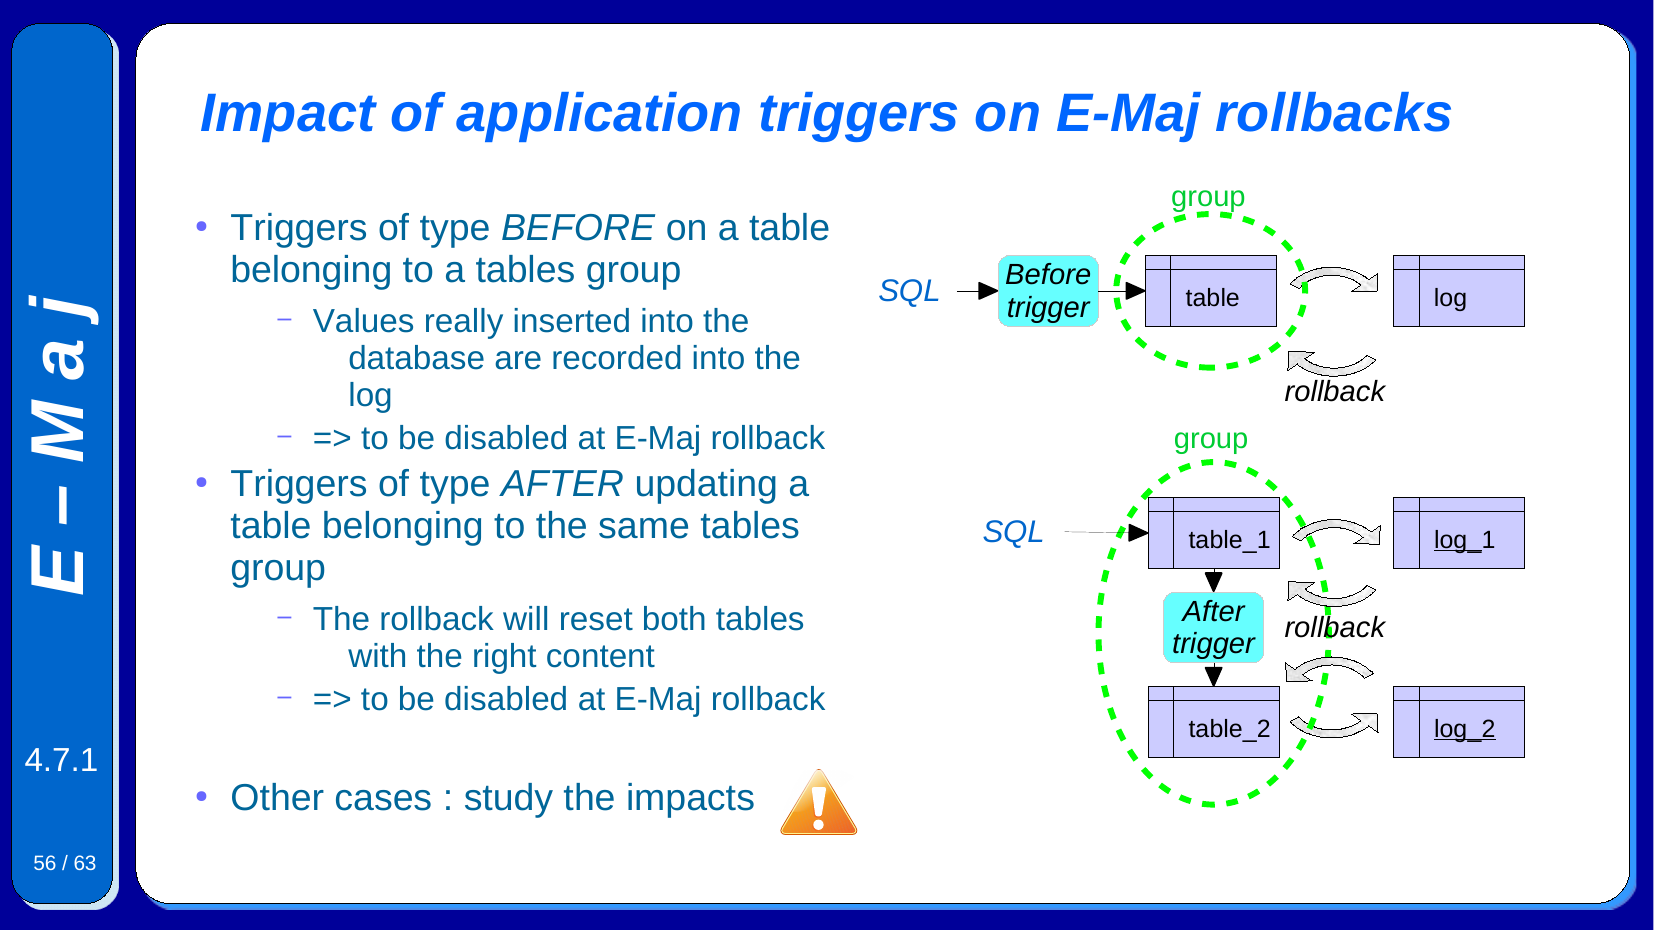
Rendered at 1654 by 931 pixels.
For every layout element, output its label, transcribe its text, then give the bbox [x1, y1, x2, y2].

text_box [1290, 713, 1379, 738]
text_box log_1 [1393, 497, 1525, 569]
text_box SQL [862, 266, 957, 316]
text_box Before trigger [998, 255, 1099, 327]
picture [767, 753, 871, 857]
text_box table [1145, 255, 1277, 327]
text_box [1287, 581, 1376, 603]
text_box [1344, 355, 1376, 367]
text_box [1288, 351, 1324, 367]
text_box [1285, 656, 1374, 682]
text_box log_2 [1393, 686, 1525, 758]
text_box table_2 [1148, 686, 1280, 758]
text_box group [1156, 172, 1261, 221]
text_box [1292, 519, 1381, 545]
text_box log [1393, 255, 1525, 327]
list Triggers of type BEFORE on a table belonging to a tables group Values really inserted into the database are recorded into the log => to be disabled at E-Maj rollback Triggers of type AFTER updating a table belonging to the same tables group The rollback will reset both tables with the right content => to be disabled at E-Maj rollback Other cases : study the impacts [177, 206, 851, 840]
text_box After trigger [1163, 592, 1264, 663]
title Impact of application triggers on E-Maj rollbacks [200, 34, 1575, 191]
text_box table_1 [1148, 497, 1280, 569]
text_box [1290, 267, 1378, 292]
text_box SQL [962, 507, 1065, 557]
text_box group [1159, 414, 1264, 463]
text_box rollback [1269, 367, 1401, 416]
text_box rollback [1269, 603, 1401, 652]
